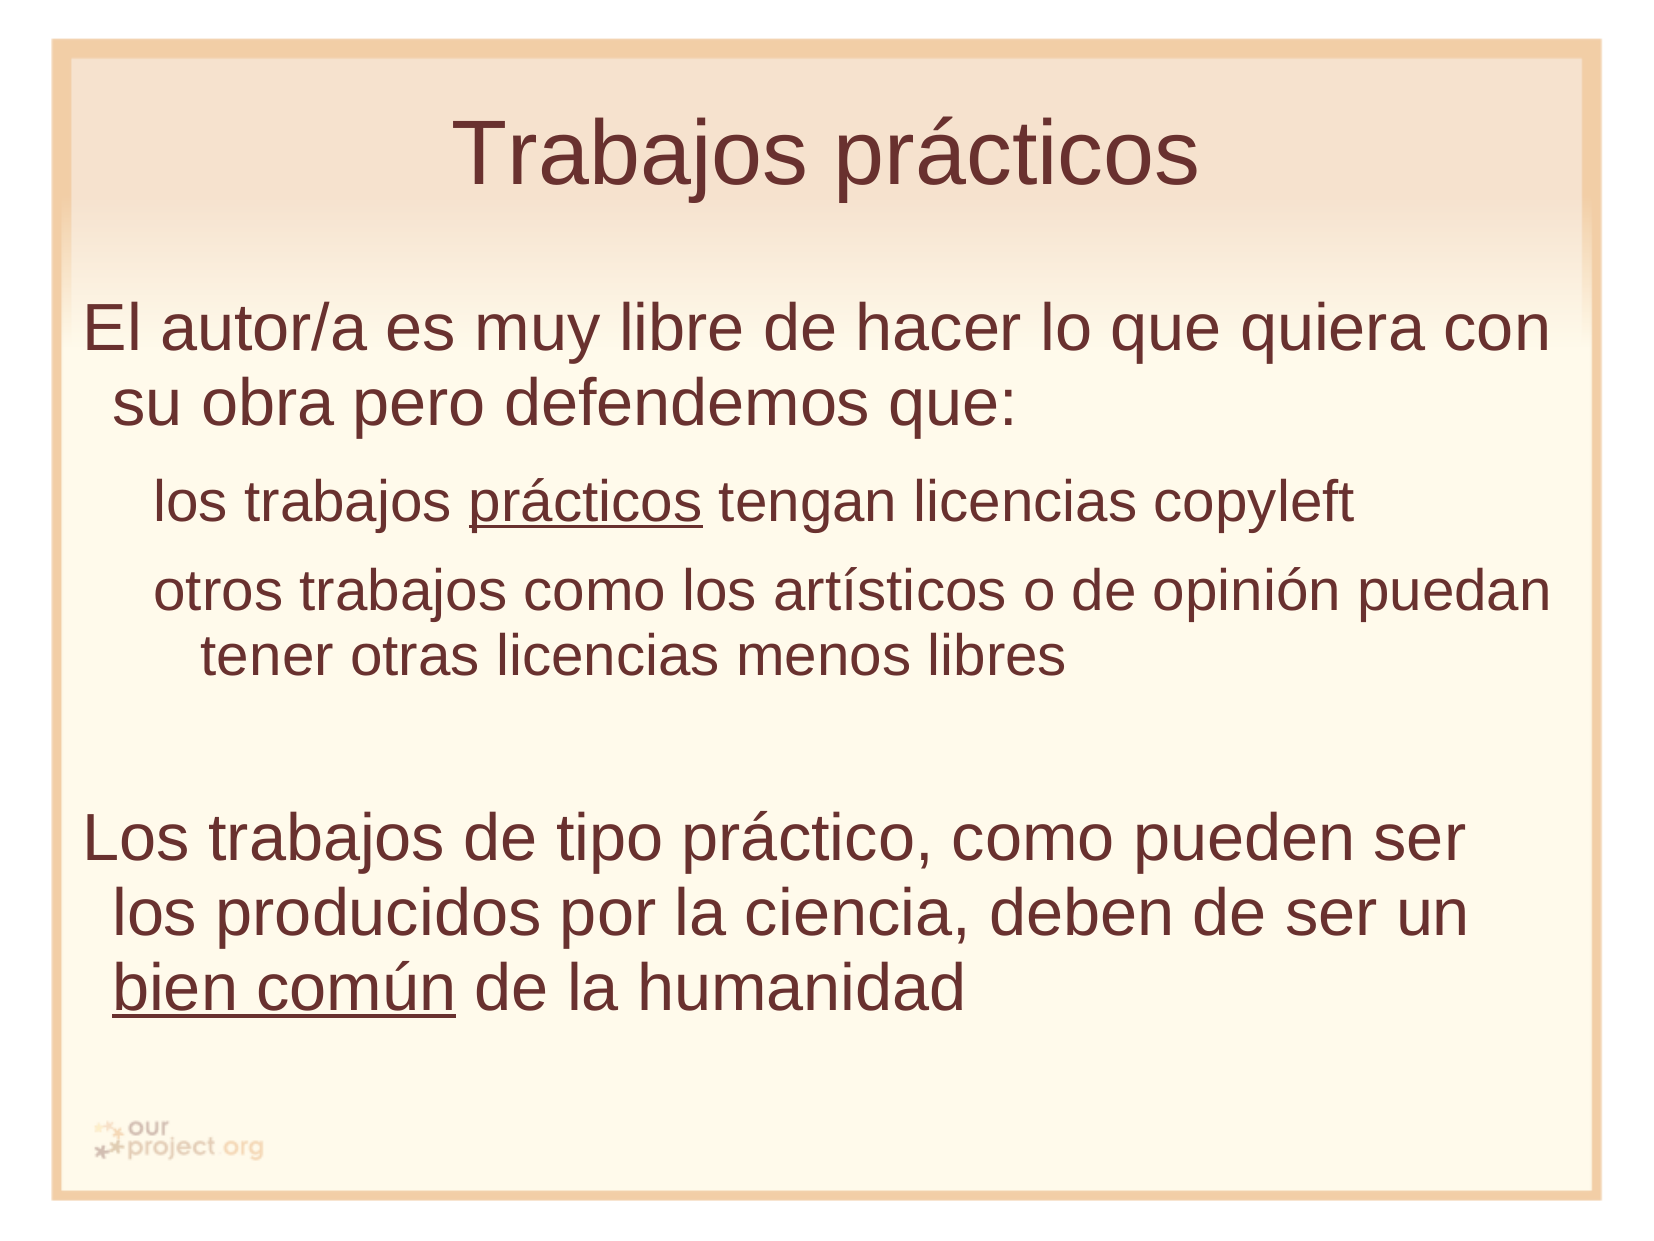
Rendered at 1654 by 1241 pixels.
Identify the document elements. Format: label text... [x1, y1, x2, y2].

list El autor/a es muy libre de hacer lo que quiera con su obra pero defendemos que: los trabajos prácticos tengan licencias copyleft otros trabajos como los artísticos o de opinión puedan tener otras licencias menos libres Los trabajos de tipo práctico, como pueden ser los producidos por la ciencia, deben de ser un bien común de la humanidad [82, 290, 1571, 1096]
title Trabajos prácticos [82, 56, 1571, 250]
picture [0, 0, 1654, 1241]
